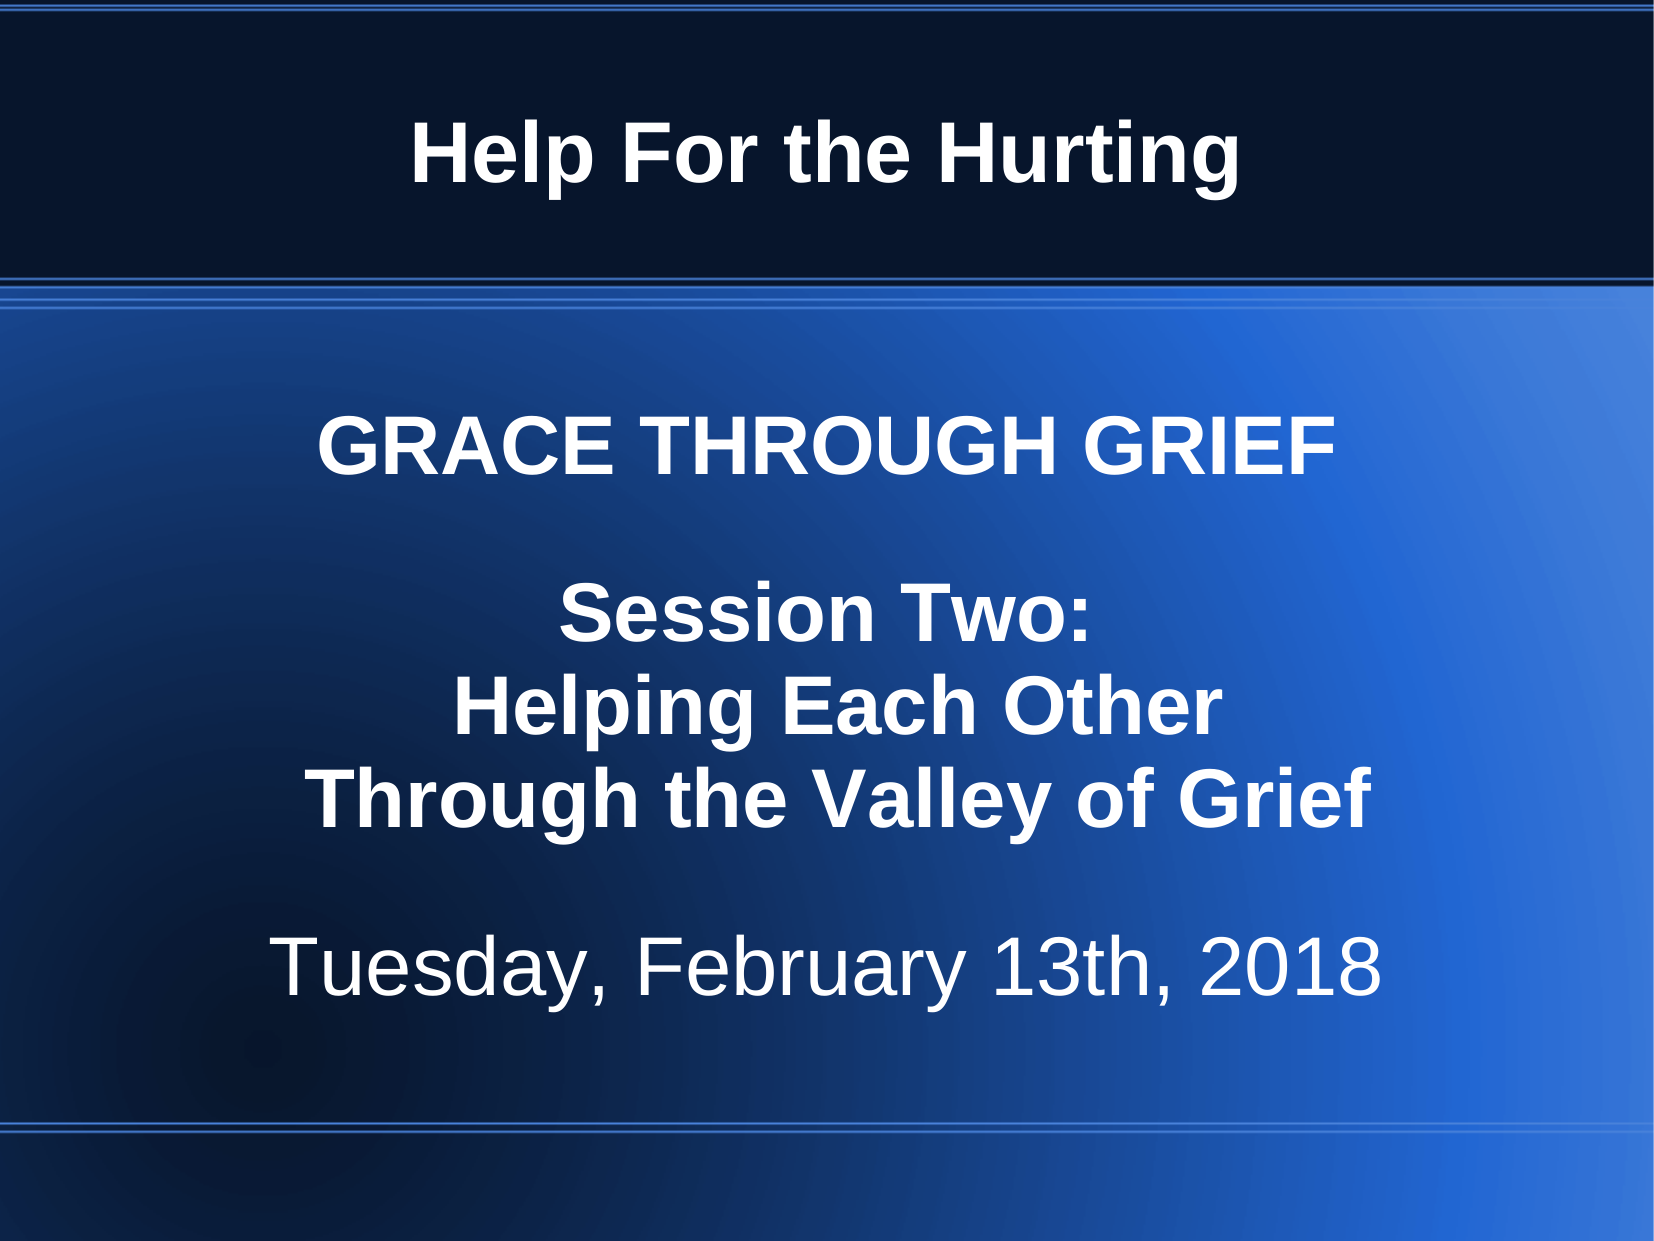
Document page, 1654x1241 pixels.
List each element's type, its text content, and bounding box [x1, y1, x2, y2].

title Help For the Hurting [82, 49, 1571, 257]
subtitle GRACE THROUGH GRIEF Session Two: Helping Each Other Through the Valley of Grief Tuesday, February 13th, 2018 [82, 355, 1571, 1058]
picture [0, 0, 1654, 1241]
